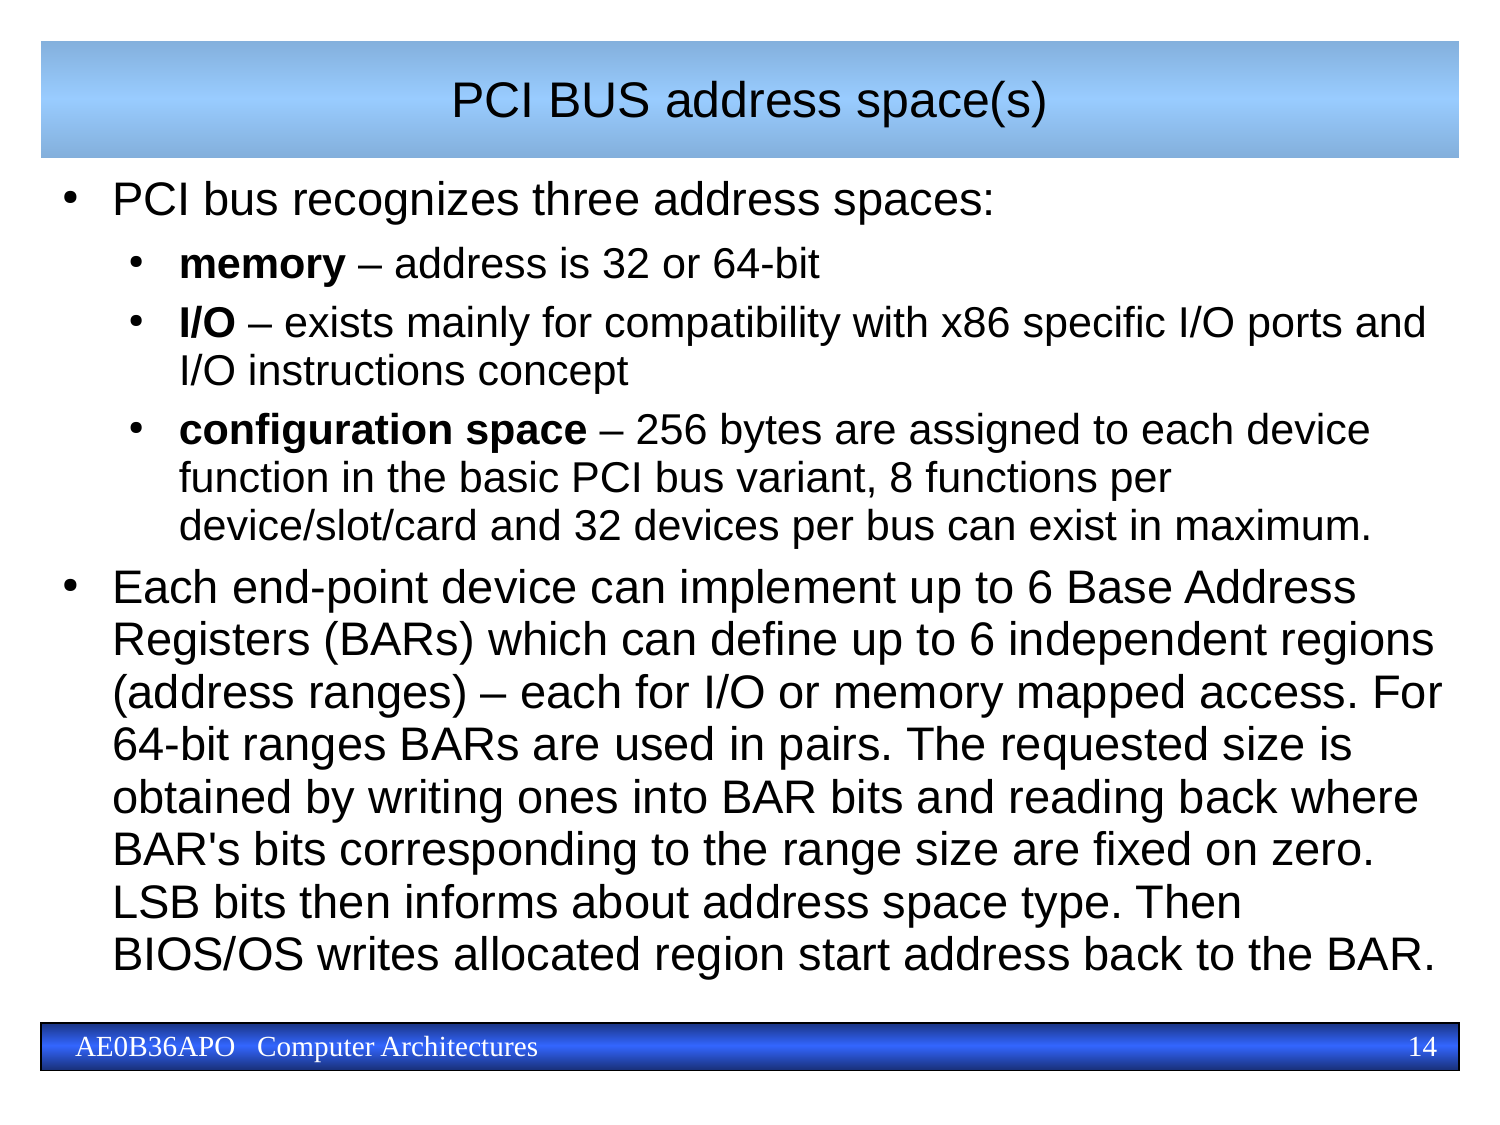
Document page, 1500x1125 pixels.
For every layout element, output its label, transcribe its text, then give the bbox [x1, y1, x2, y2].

list PCI bus recognizes three address spaces: memory – address is 32 or 64-bit I/O – exists mainly for compatibility with x86 specific I/O ports and I/O instructions concept configuration space – 256 bytes are assigned to each device function in the basic PCI bus variant, 8 functions per device/slot/card and 32 devices per bus can exist in maximum. Each end-point device can implement up to 6 Base Address Registers (BARs) which can define up to 6 independent regions (address ranges) – each for I/O or memory mapped access. For 64-bit ranges BARs are used in pairs. The requested size is obtained by writing ones into BAR bits and reading back where BAR's bits corresponding to the range size are fixed on zero. LSB bits then informs about address space type. Then BIOS/OS writes allocated region start address back to the BAR. [45, 172, 1450, 994]
title PCI BUS address space(s) [41, 41, 1459, 158]
